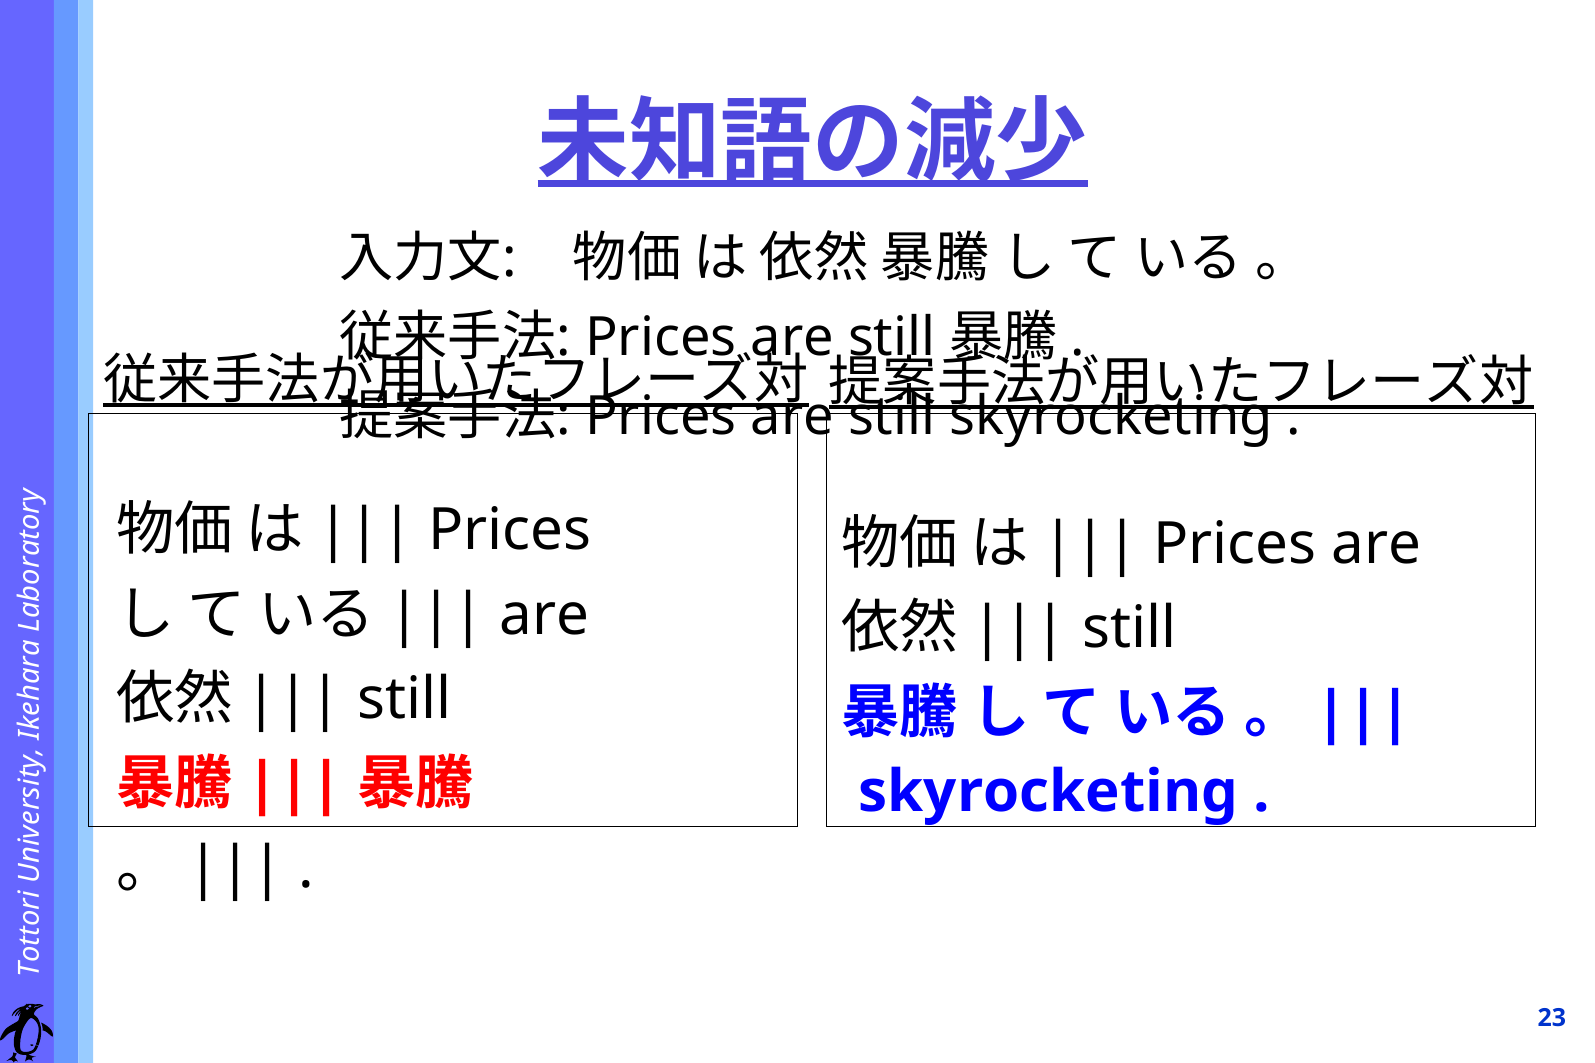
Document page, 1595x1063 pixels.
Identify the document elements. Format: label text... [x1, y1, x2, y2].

title 未知語の減少 [88, 29, 1537, 238]
text_box 提案手法が用いたフレーズ対 物価 は ||| Prices are 依然 ||| still 暴騰 し て いる 。 ||| skyrocketing . [826, 413, 1536, 827]
text_box 入力文: 物価 は 依然 暴騰 し て いる 。 従来手法: Prices are still 暴騰 . 提案手法: Prices are still skyrocketing . [324, 206, 1329, 384]
text_box 従来手法が用いたフレーズ対 物価 は ||| Prices し て いる ||| are 依然 ||| still 暴騰 ||| 暴騰 。 ||| . [88, 413, 798, 827]
